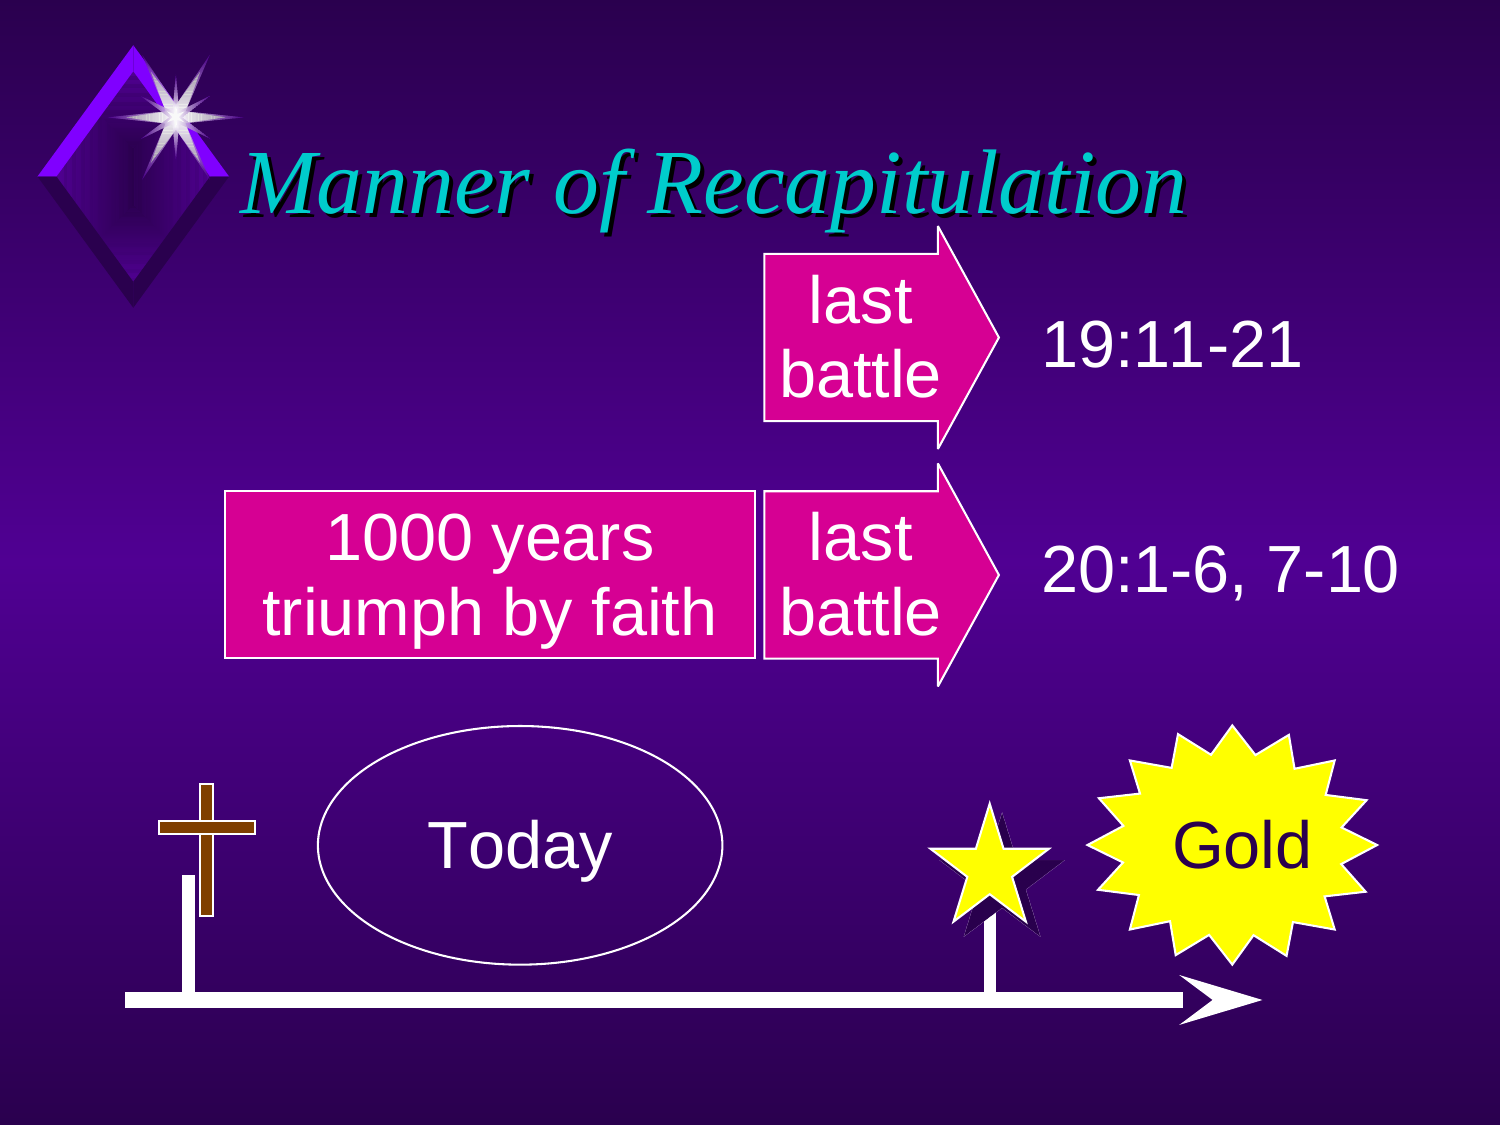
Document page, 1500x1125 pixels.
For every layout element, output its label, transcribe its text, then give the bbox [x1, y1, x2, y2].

text_box Today [317, 726, 723, 965]
text_box 19:11-21 [1026, 299, 1369, 390]
text_box [930, 803, 1049, 922]
text_box [159, 783, 255, 917]
text_box 1000 years triumph by faith [224, 491, 756, 659]
text_box last battle [764, 226, 999, 449]
text_box last battle [764, 463, 999, 687]
title Manner of Recapitulation [224, 78, 1388, 288]
text_box Gold [1087, 725, 1378, 965]
text_box 20:1-6, 7-10 [1026, 524, 1474, 615]
